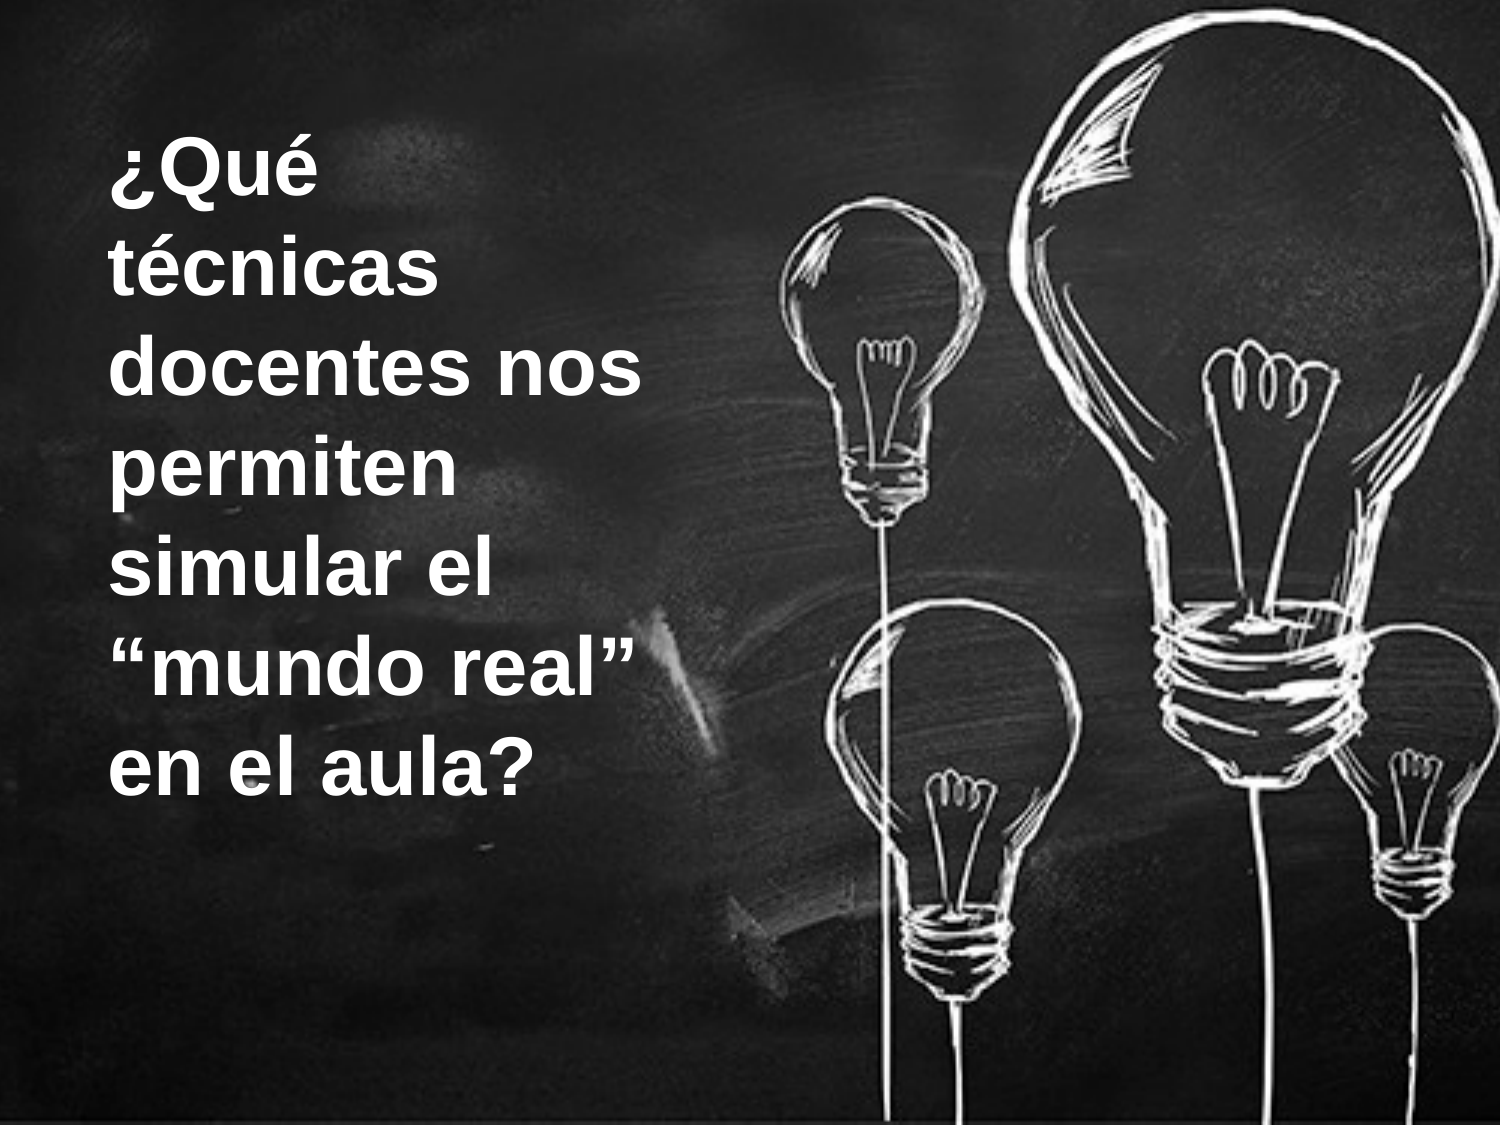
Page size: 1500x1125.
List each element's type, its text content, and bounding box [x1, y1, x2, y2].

picture [0, 0, 1500, 1125]
title ¿Qué técnicas docentes nos permiten simular el “mundo real” en el aula? [92, 84, 681, 841]
